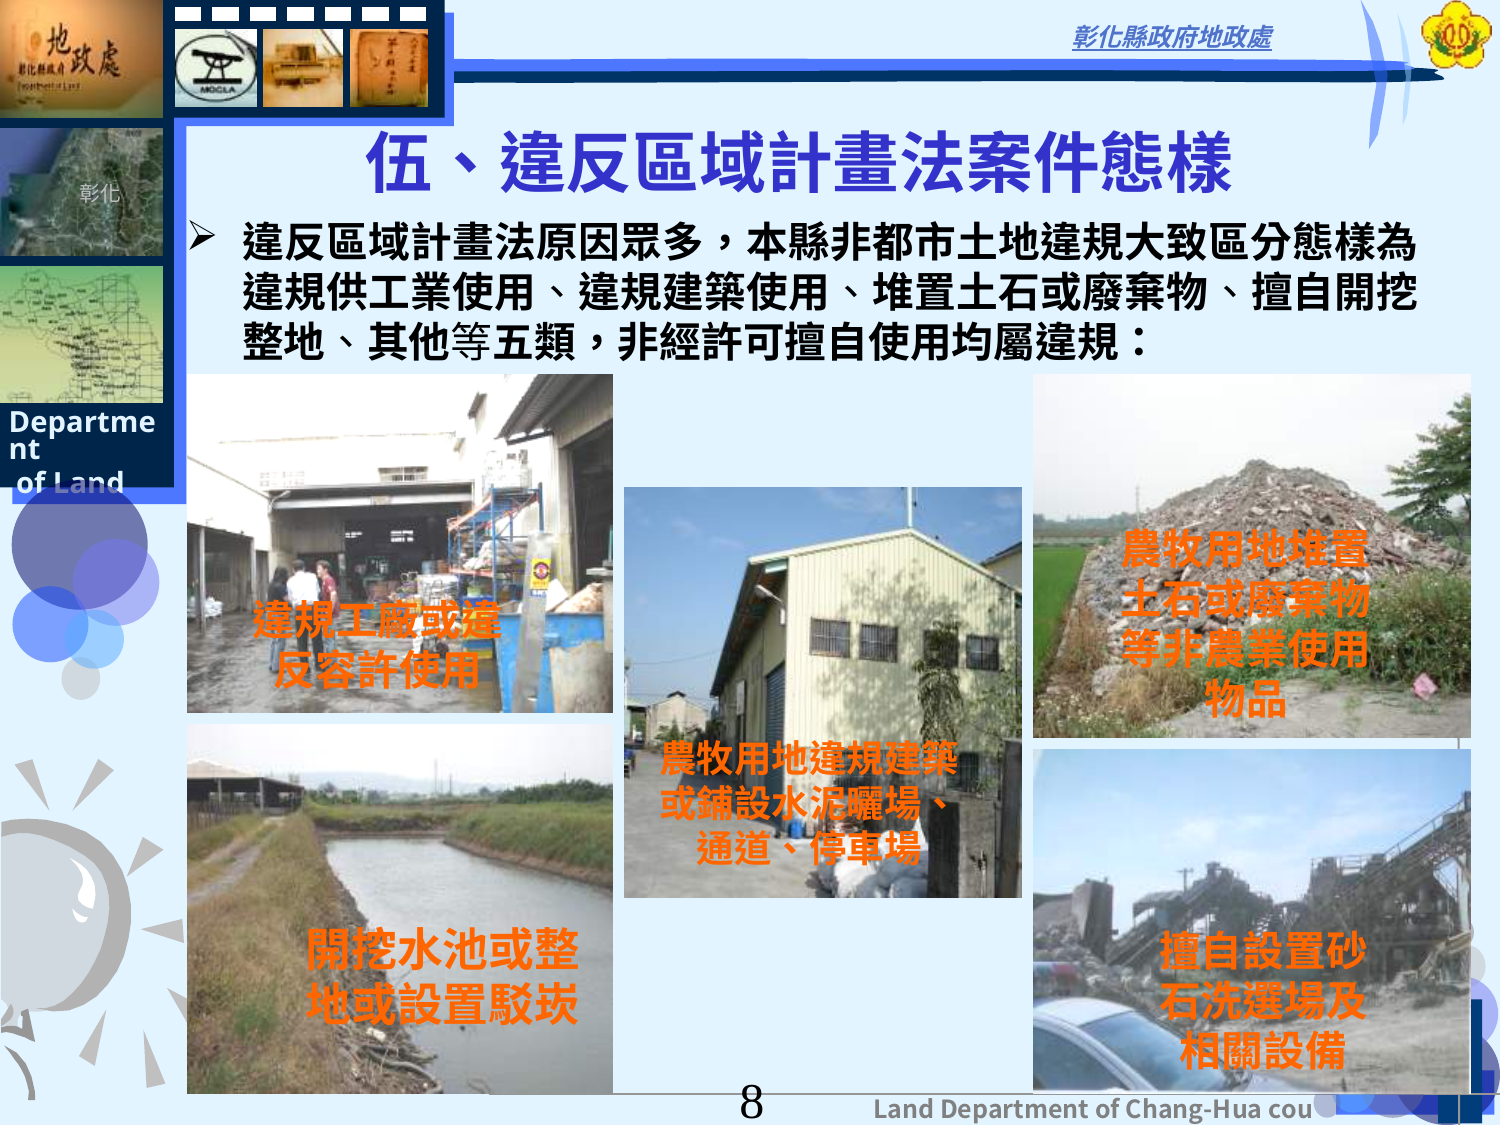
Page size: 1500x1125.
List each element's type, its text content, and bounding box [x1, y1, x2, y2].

picture [1033, 749, 1471, 1094]
list 違反區域計畫法原因眾多，本縣非都市土地違規大致區分態樣為違規供工業使用、違規建築使用、堆置土石或廢棄物、擅自開挖整地、其他等五類，非經許可擅自使用均屬違規： [171, 207, 1434, 420]
title 伍、違反區域計畫法案件態樣 [218, 113, 1381, 207]
text_box 擅自設置砂石洗選場及相關設備 [1128, 916, 1400, 1083]
picture [187, 374, 613, 713]
picture [350, 29, 428, 107]
text_box 開挖水池或整地或設置駁崁 [289, 912, 597, 1038]
picture [0, 266, 163, 403]
picture [624, 487, 1022, 898]
text_box 農牧用地堆置土石或廢棄物等非農業使用物品 [1092, 515, 1400, 731]
picture [263, 29, 343, 107]
picture [0, 128, 163, 256]
text_box 違規工廠或違反容許使用 [218, 586, 538, 702]
text_box 農牧用地違規建築或鋪設水泥曬場、通道、停車場 [643, 727, 975, 879]
picture [1033, 374, 1471, 738]
picture [1420, 0, 1492, 71]
picture [187, 724, 613, 1094]
picture [175, 29, 257, 107]
picture [0, 0, 163, 118]
